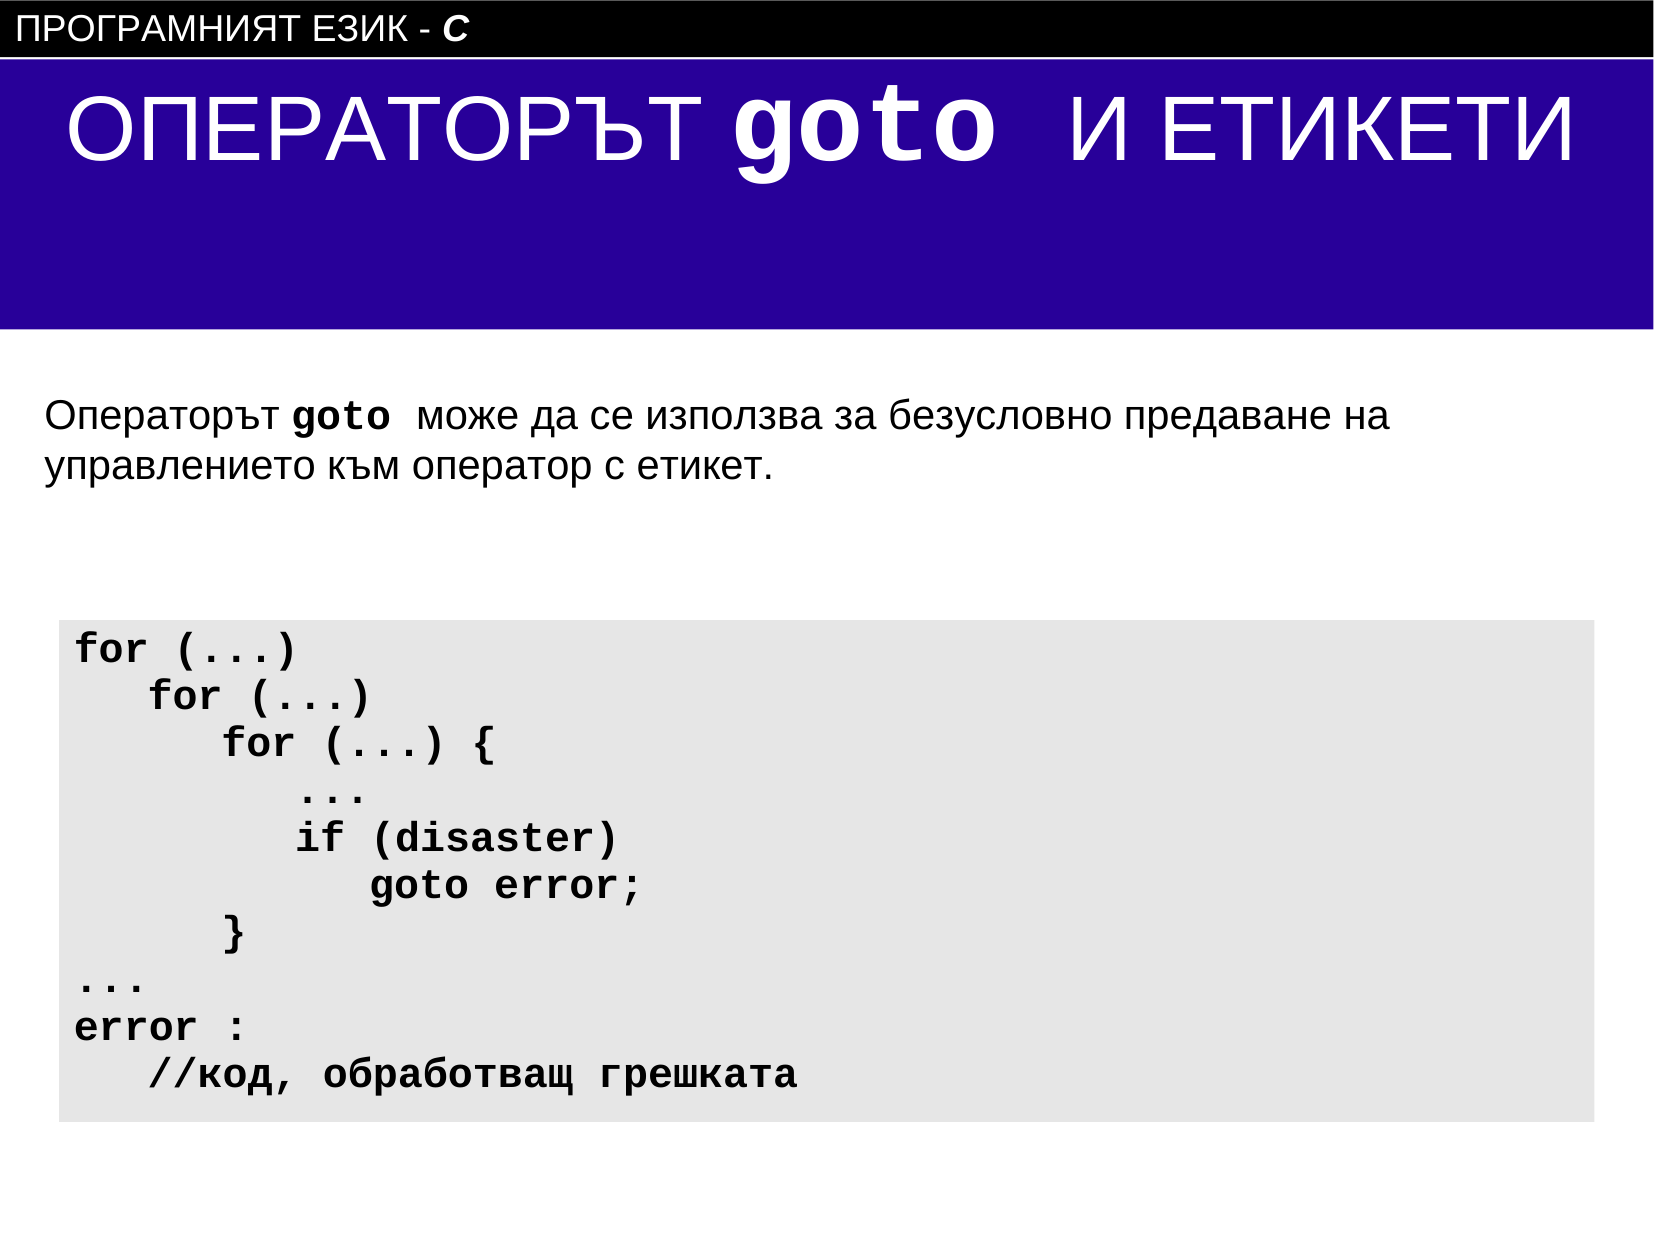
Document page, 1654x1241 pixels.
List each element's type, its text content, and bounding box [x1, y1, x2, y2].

text_box ПРОГРАМНИЯT ЕЗИК - С [0, 0, 1654, 58]
text_box ОПЕРАТОРЪТ goto И ЕТИКЕТИ [0, 59, 1654, 330]
text_box for (...) for (...) for (...) { ... if (disaster) goto error; } ... error : //код, обработващ грешката [59, 620, 1595, 1122]
text_box Операторът goto може да се използва за безусловно предаване на управлението към оператор с етикет. [29, 383, 1625, 496]
